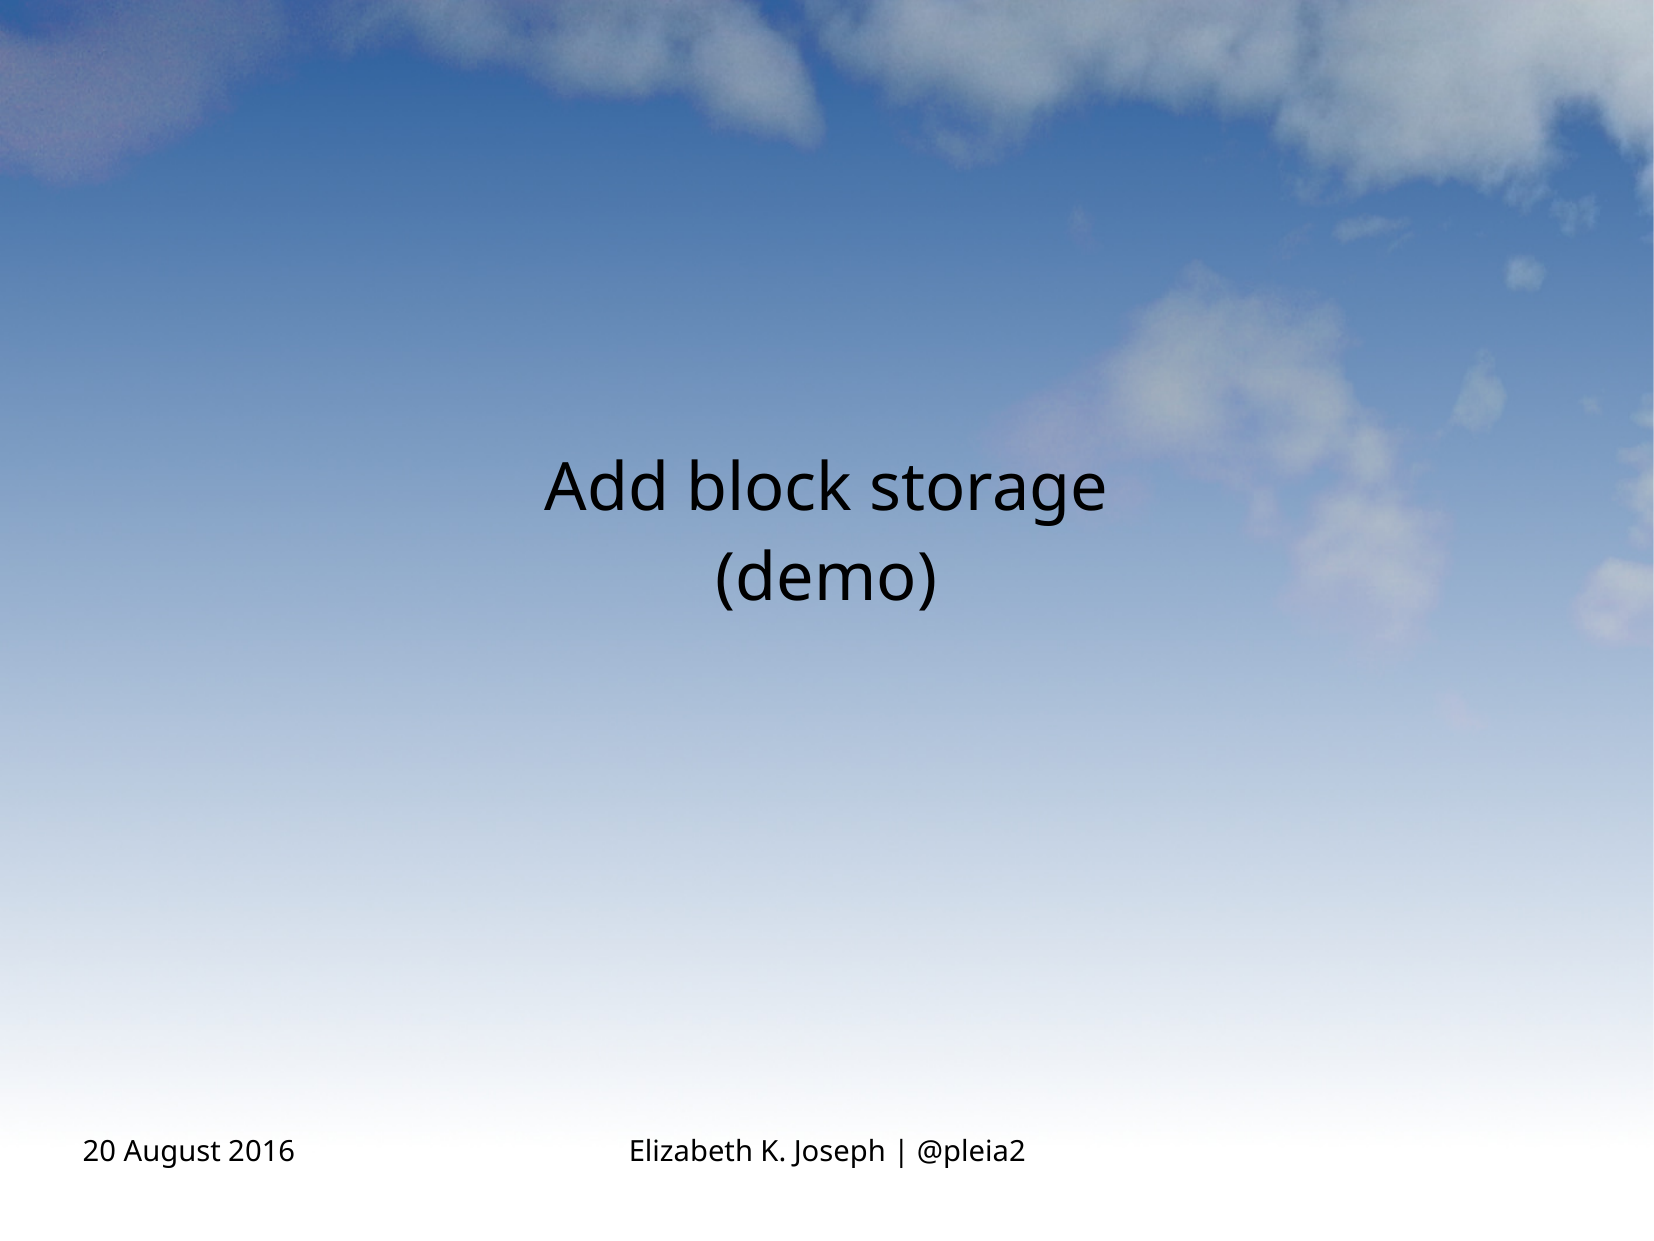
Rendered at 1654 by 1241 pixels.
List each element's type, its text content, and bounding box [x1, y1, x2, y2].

subtitle Add block storage (demo) [82, 49, 1571, 1010]
picture [0, 0, 1654, 1241]
